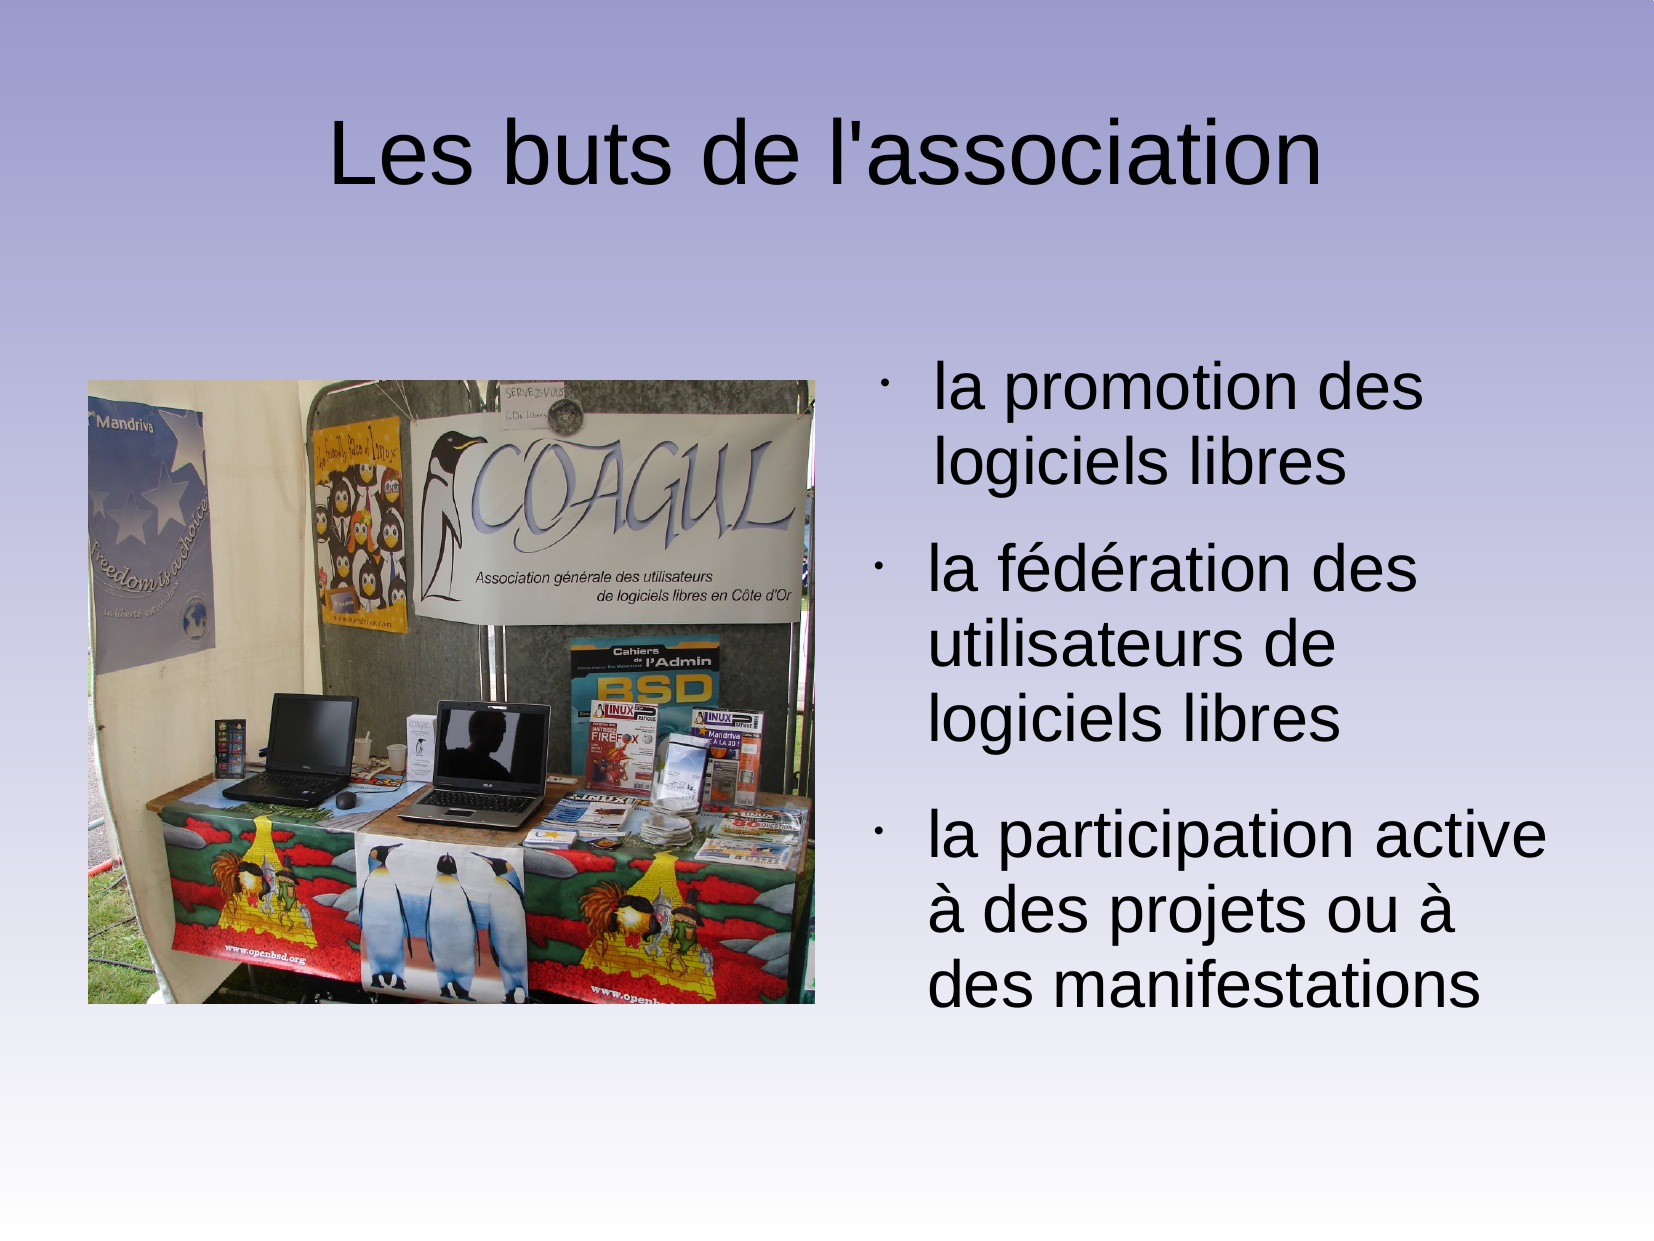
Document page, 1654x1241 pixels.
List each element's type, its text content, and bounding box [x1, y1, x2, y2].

list la fédération des utilisateurs de logiciels libres [856, 531, 1583, 768]
title Les buts de l'association [82, 49, 1571, 257]
picture [88, 380, 815, 1004]
list la promotion des logiciels libres [862, 349, 1589, 532]
list la participation active à des projets ou à des manifestations [856, 797, 1583, 1123]
